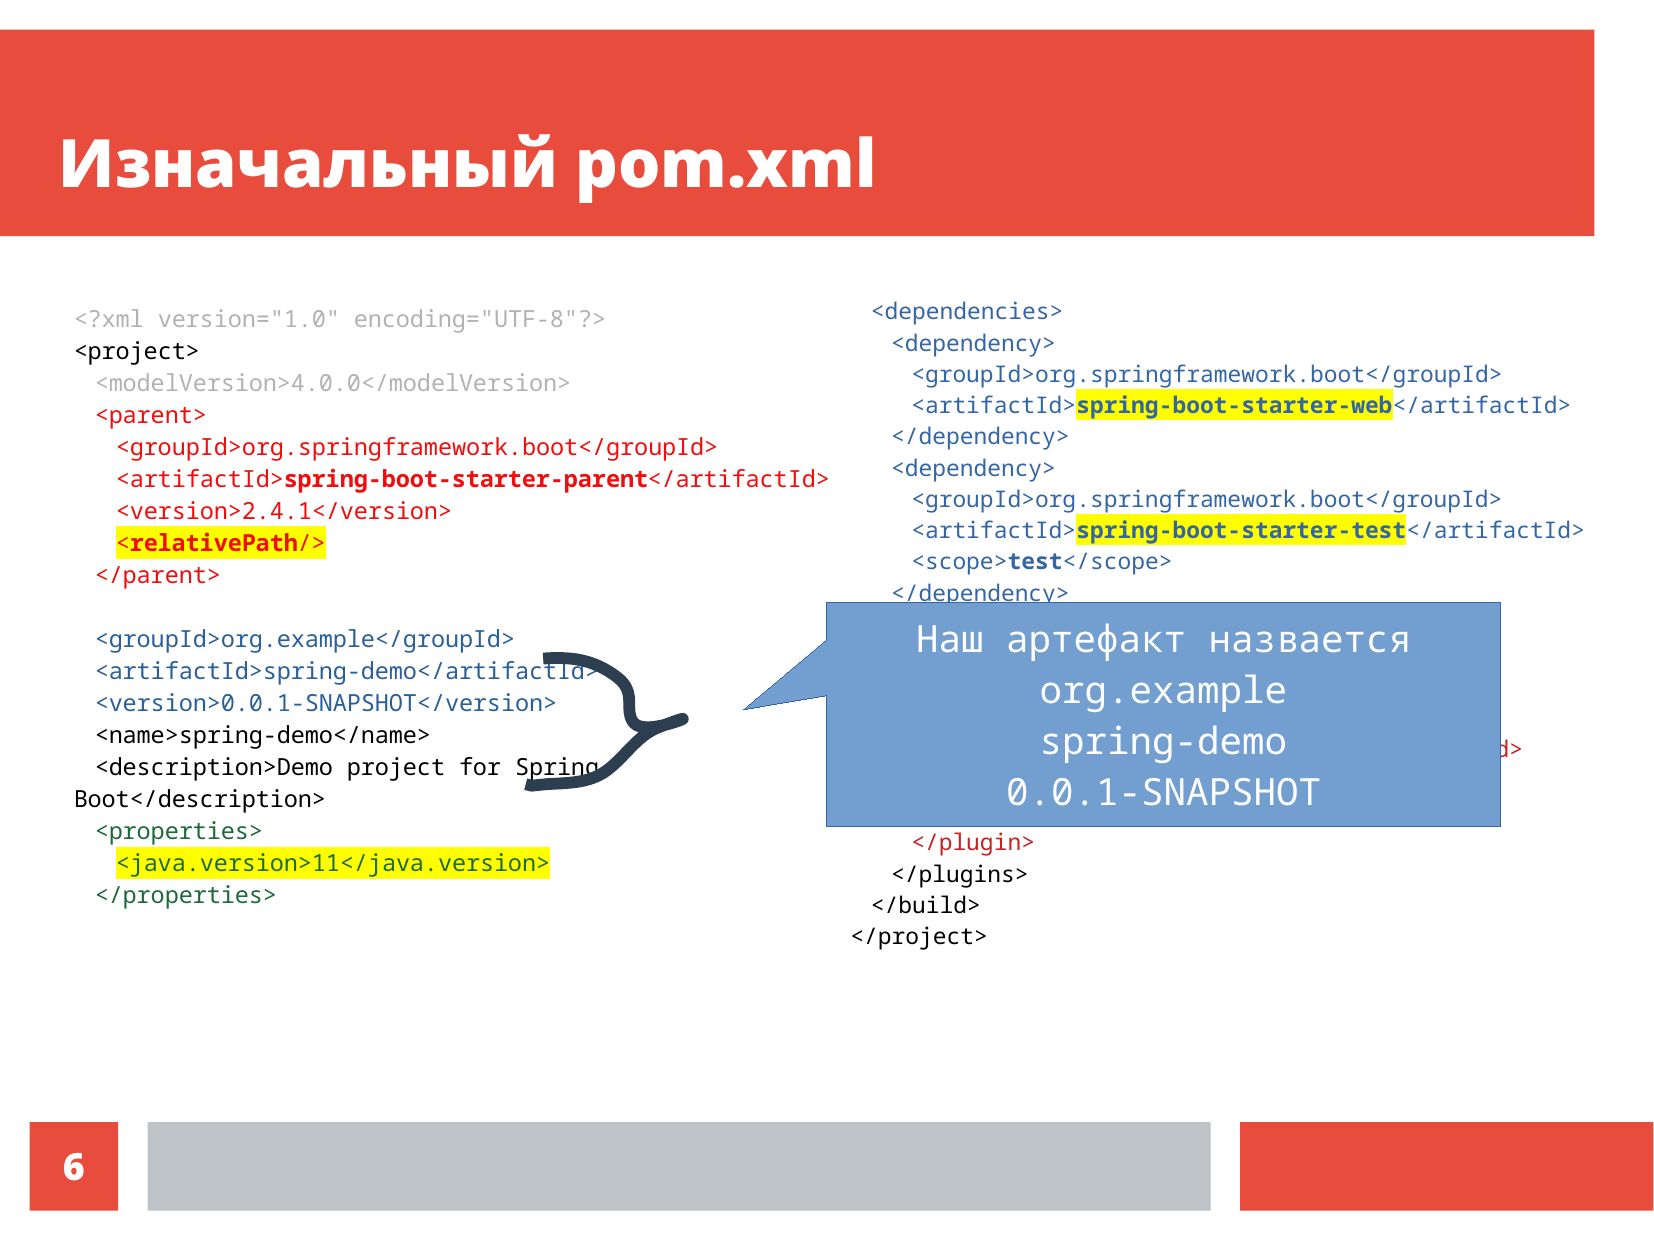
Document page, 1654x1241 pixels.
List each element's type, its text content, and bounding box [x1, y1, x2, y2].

title Изначальный pom.xml [59, 59, 1595, 207]
text_box <?xml version="1.0" encoding="UTF-8"?> <project> <modelVersion>4.0.0</modelVersion> <parent> <groupId>org.springframework.boot</groupId> <artifactId>spring-boot-starter-parent</artifactId> <version>2.4.1</version> <relativePath/> </parent> <groupId>org.example</groupId> <artifactId>spring-demo</artifactId> <version>0.0.1-SNAPSHOT</version> <name>spring-demo</name> <description>Demo project for Spring Boot</description> <properties> <java.version>11</java.version> </properties> [59, 295, 850, 957]
text_box Наш артефакт назвается org.example spring-demo 0.0.1-SNAPSHOT [743, 602, 1501, 827]
text_box <dependencies> <dependency> <groupId>org.springframework.boot</groupId> <artifactId>spring-boot-starter-web</artifactId> </dependency> <dependency> <groupId>org.springframework.boot</groupId> <artifactId>spring-boot-starter-test</artifactId> <scope>test</scope> </dependency> </dependencies> <build> <plugins> <plugin> <groupId>org.springframework.boot</groupId> <artifactId>spring-boot-maven-plugin</artifactId> </plugin> </plugins> </build> </project> [850, 295, 1595, 969]
